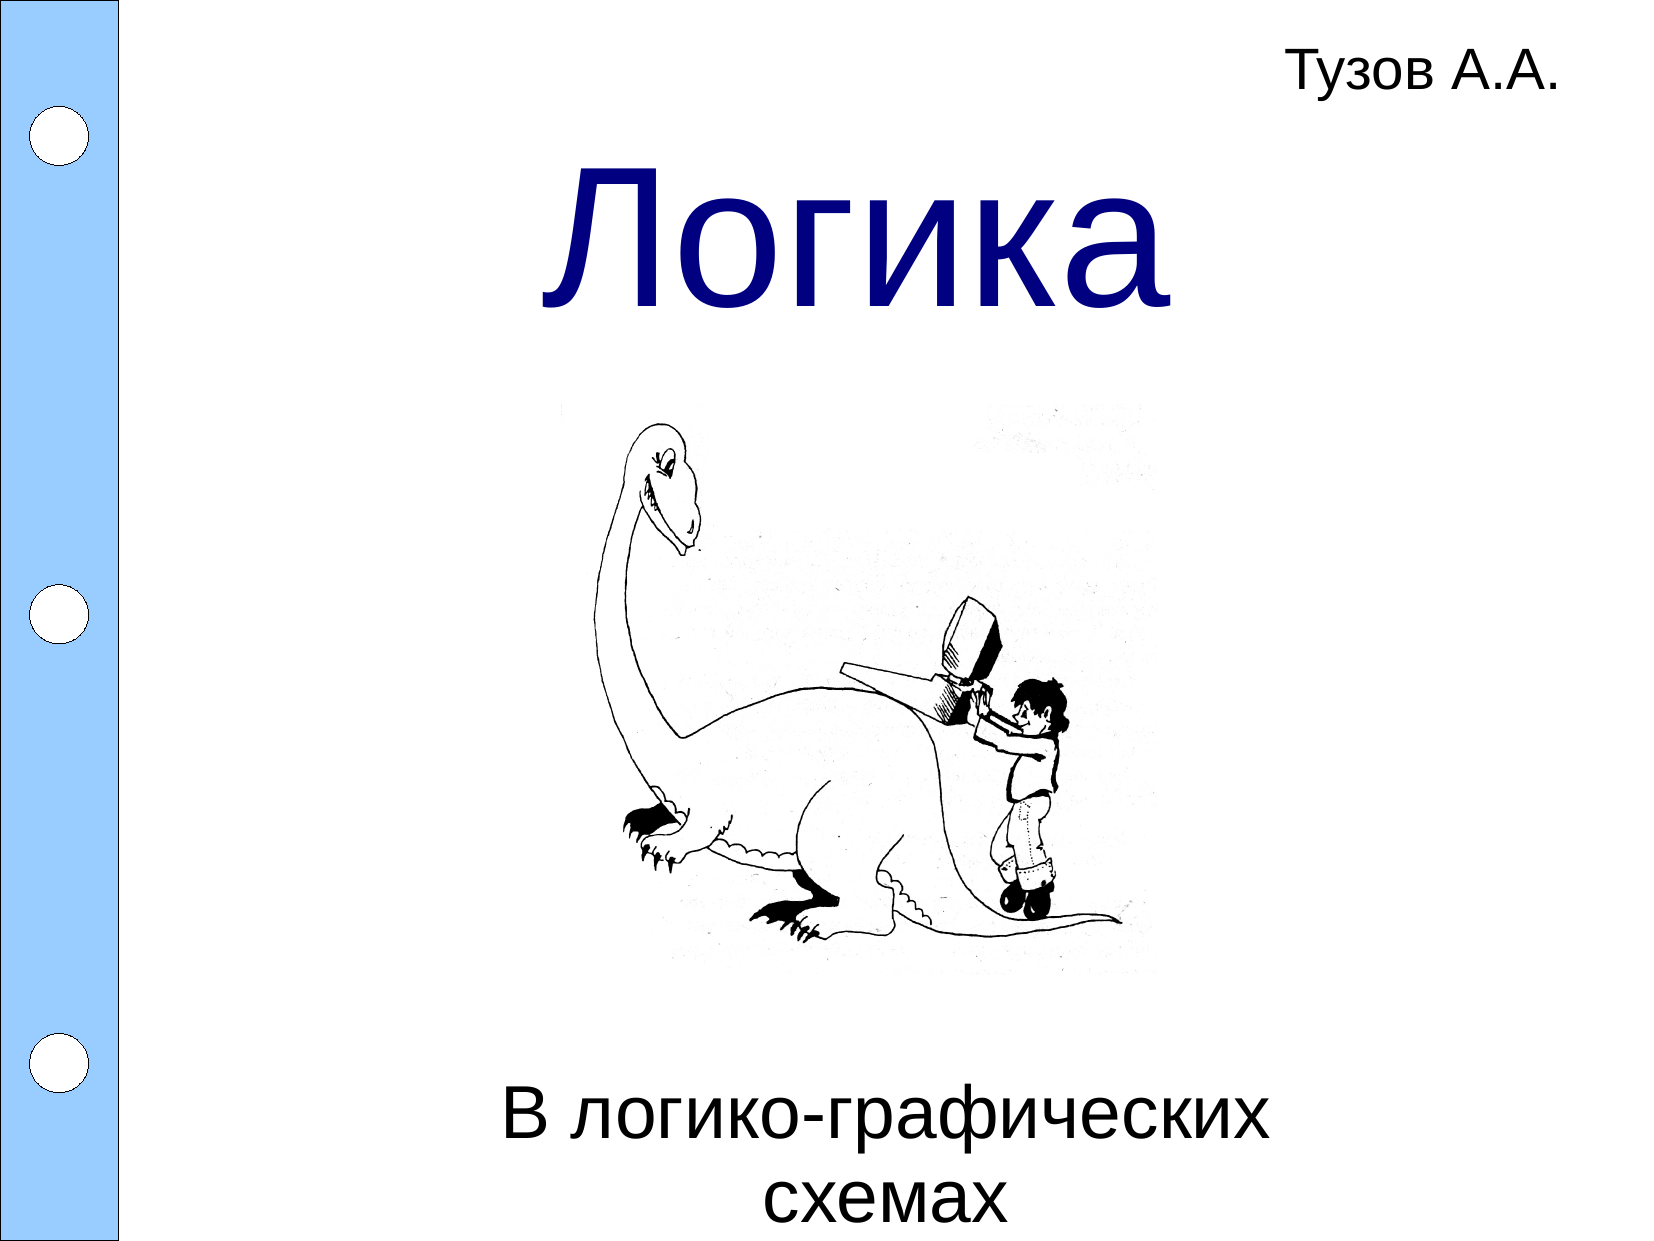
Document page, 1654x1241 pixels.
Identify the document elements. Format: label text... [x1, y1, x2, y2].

text_box [0, 0, 119, 1241]
picture [561, 404, 1157, 975]
text_box Тузов А.А. [1269, 29, 1595, 110]
text_box В логико-графических схемах [383, 1062, 1388, 1241]
text_box Логика [324, 118, 1388, 357]
